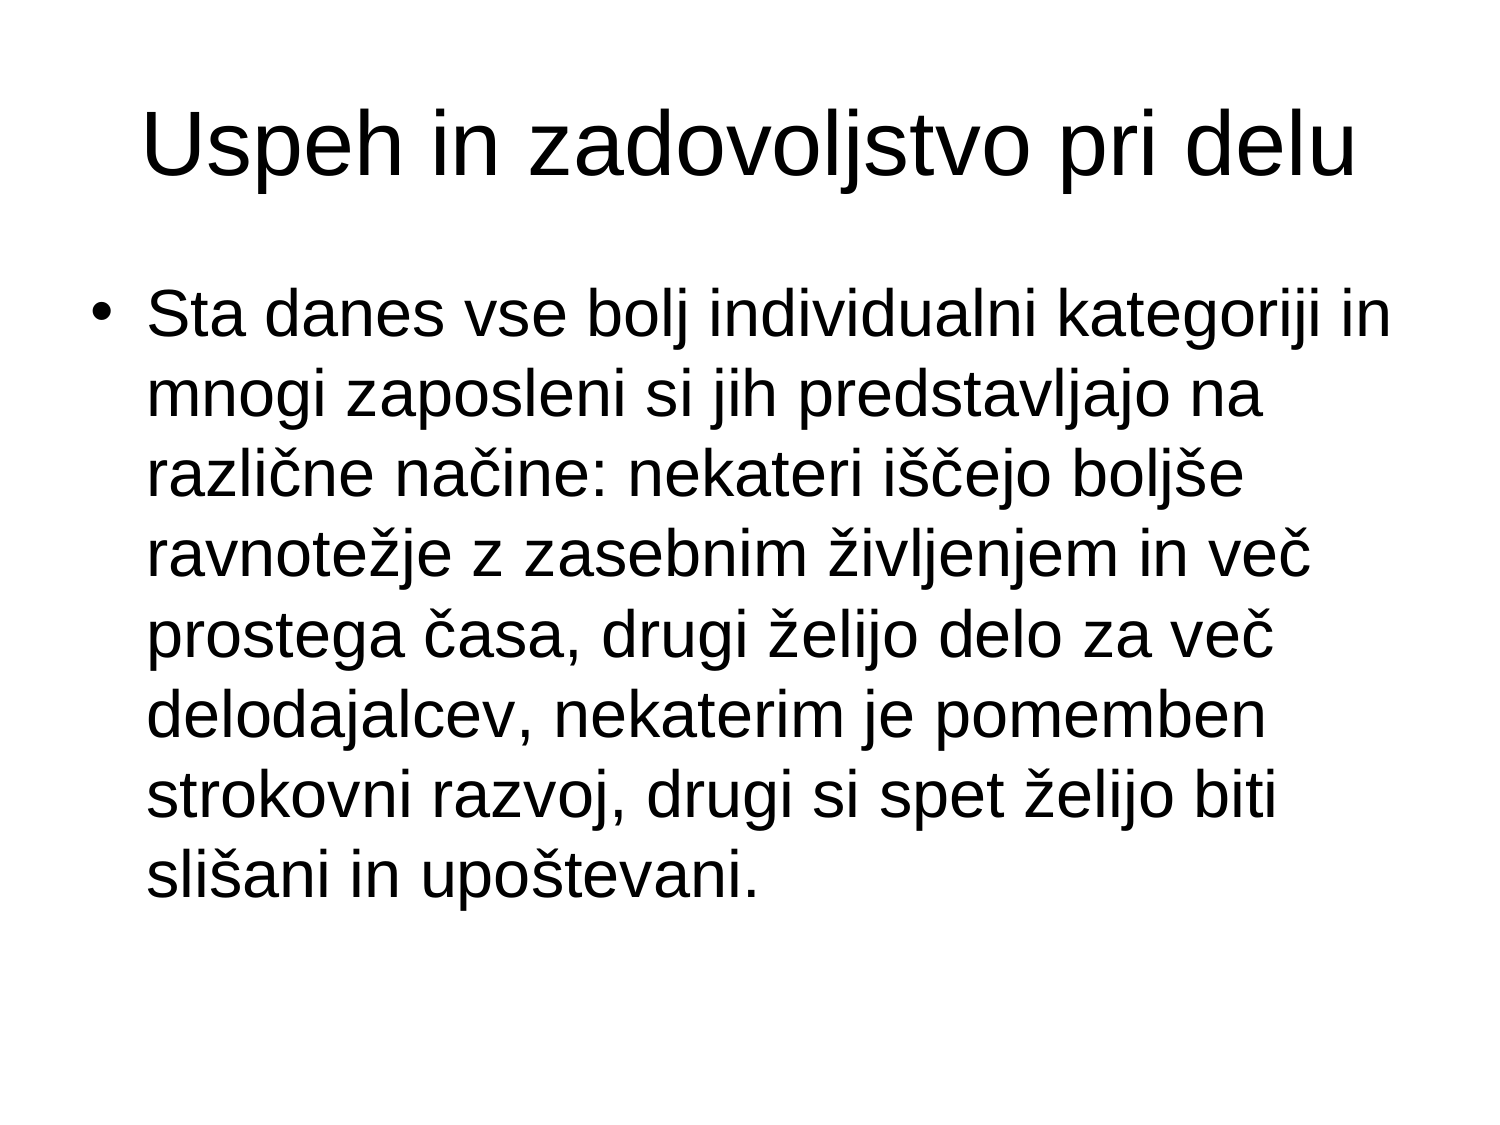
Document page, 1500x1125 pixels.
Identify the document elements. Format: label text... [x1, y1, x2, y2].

list Sta danes vse bolj individualni kategoriji in mnogi zaposleni si jih predstavljajo na različne načine: nekateri iščejo boljše ravnotežje z zasebnim življenjem in več prostega časa, drugi želijo delo za več delodajalcev, nekaterim je pomemben strokovni razvoj, drugi si spet želijo biti slišani in upoštevani. [75, 262, 1426, 1006]
title Uspeh in zadovoljstvo pri delu [75, 45, 1426, 233]
